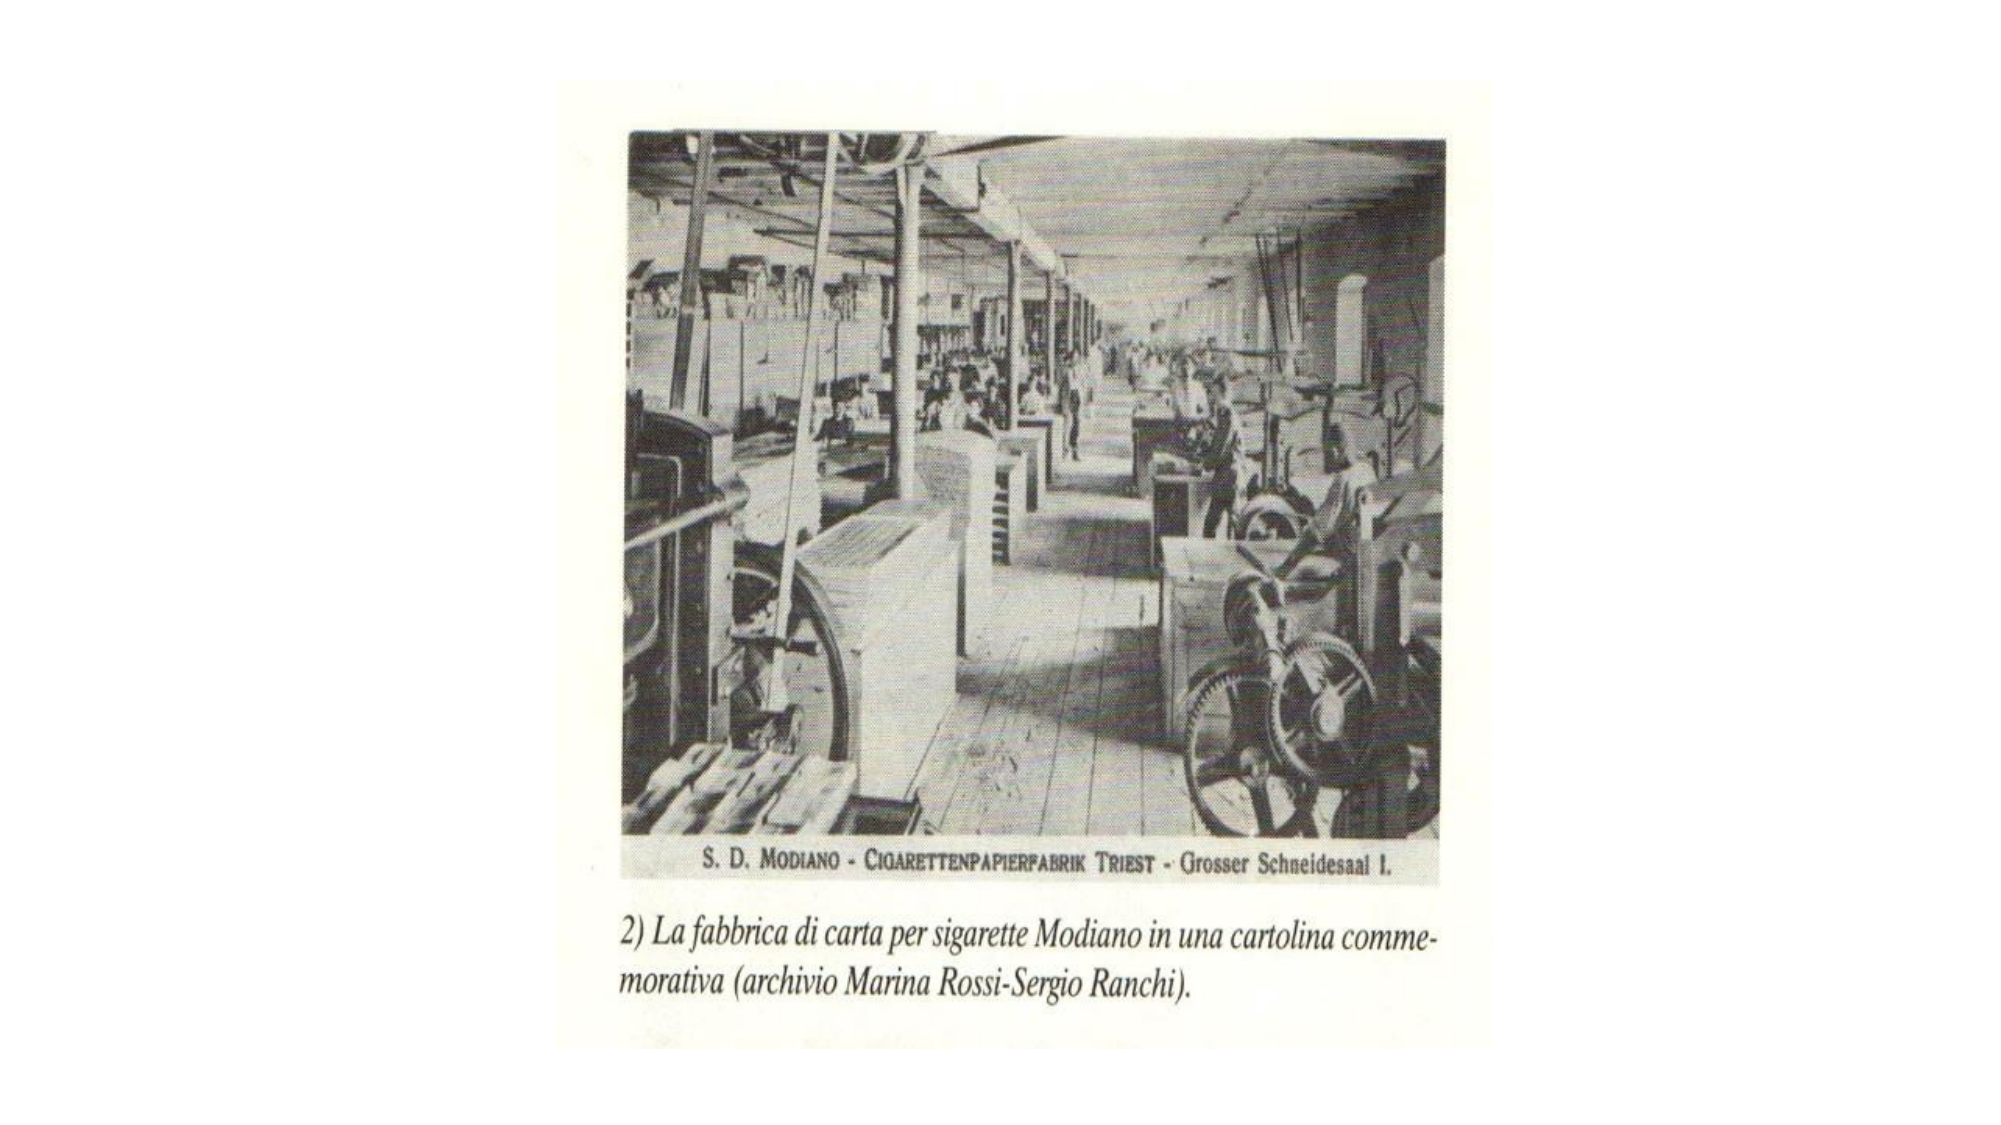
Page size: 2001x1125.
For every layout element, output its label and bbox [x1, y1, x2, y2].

picture [556, 80, 1493, 1049]
